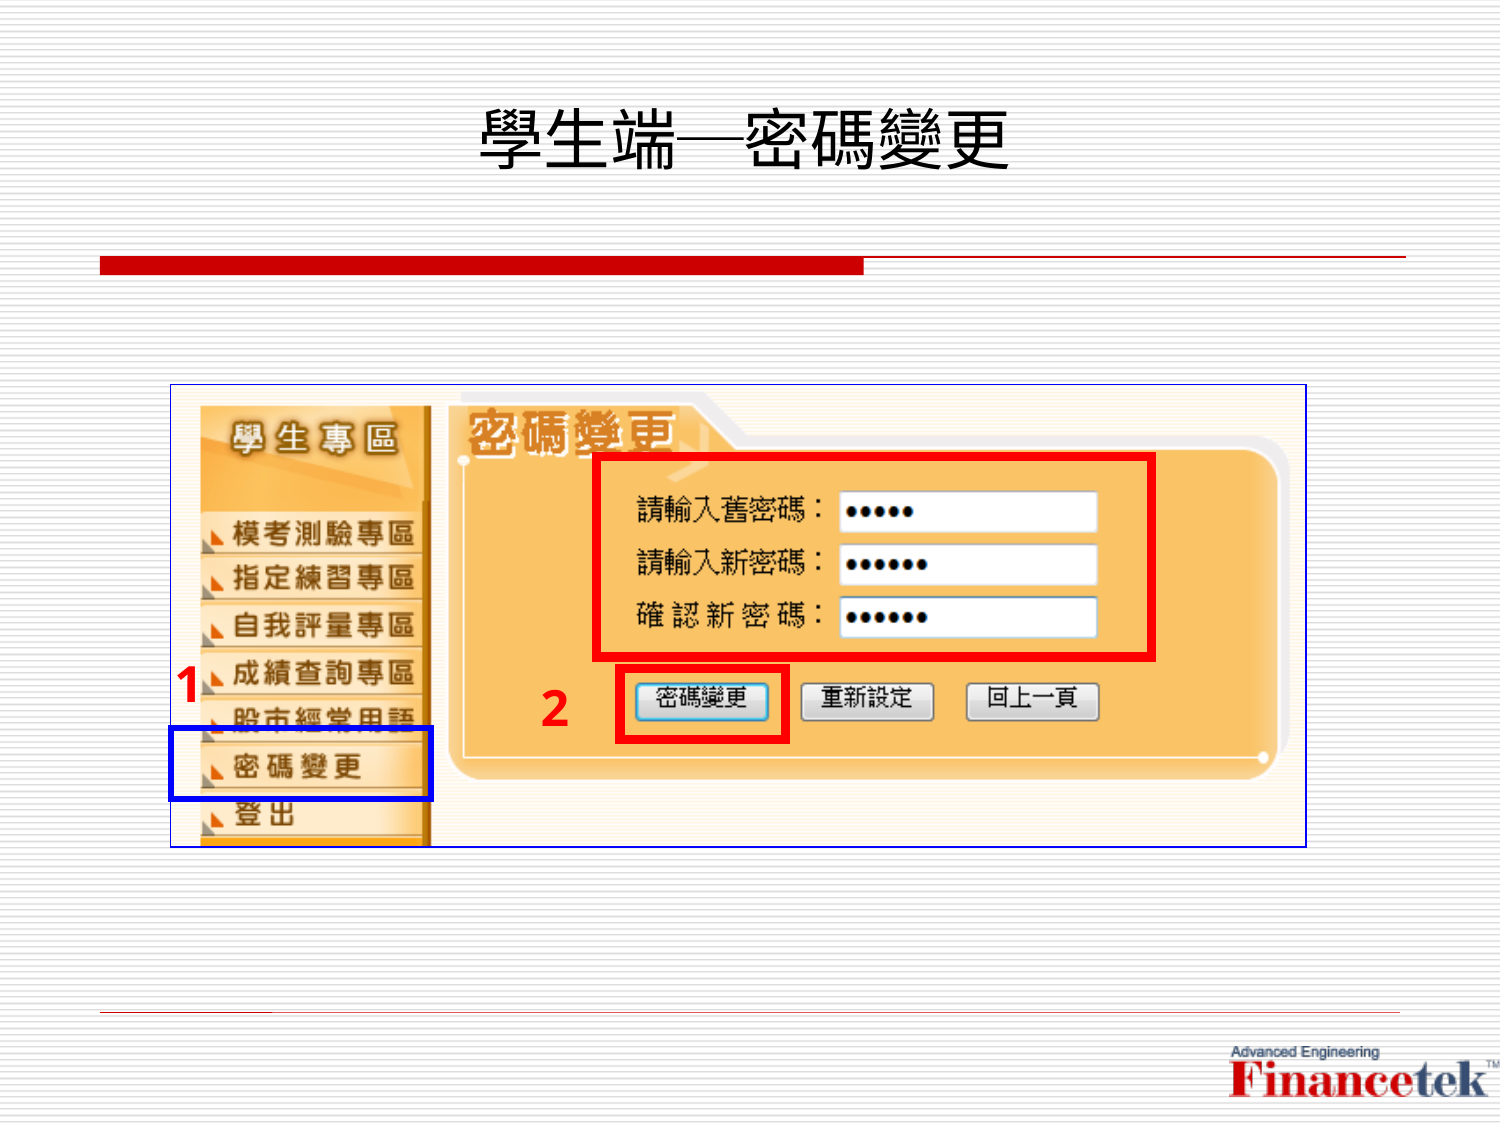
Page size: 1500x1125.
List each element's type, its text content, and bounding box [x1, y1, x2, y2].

picture [171, 385, 1306, 847]
picture [174, 731, 428, 796]
text_box 學生端─密碼變更 [183, 90, 1306, 186]
text_box 1 [159, 645, 231, 721]
text_box 2 [525, 668, 609, 744]
